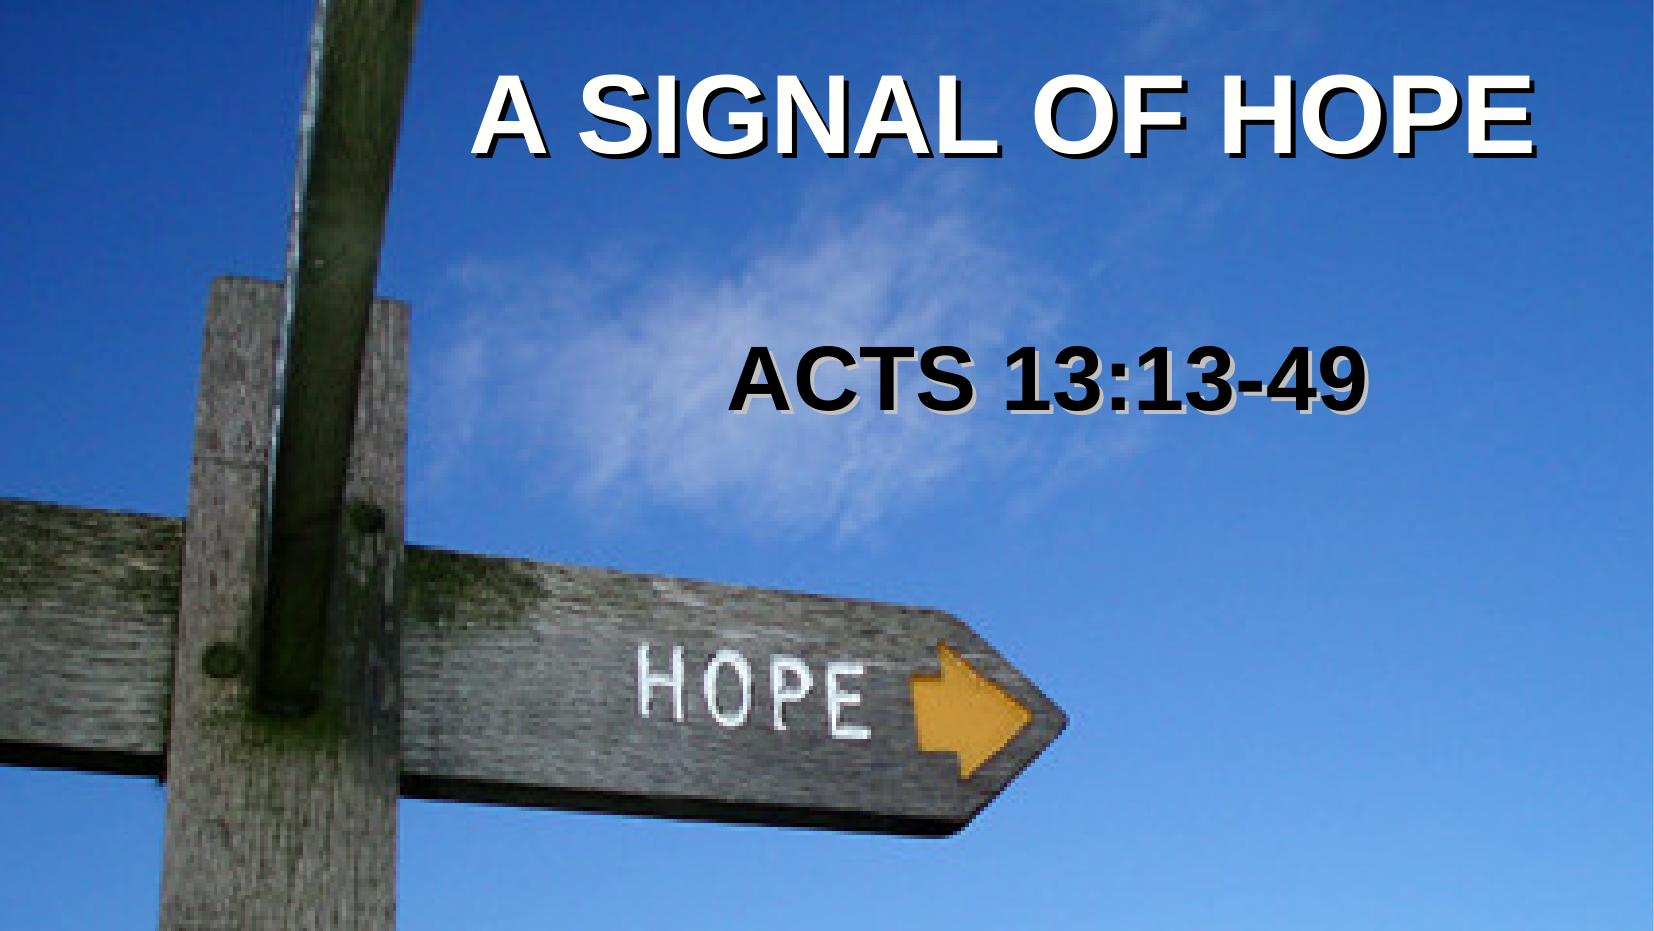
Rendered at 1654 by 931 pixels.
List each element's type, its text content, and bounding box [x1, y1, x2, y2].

picture [0, 0, 1654, 931]
subtitle ACTS 13:13-49 [525, 217, 1571, 541]
title A SIGNAL OF HOPE [435, 37, 1571, 193]
